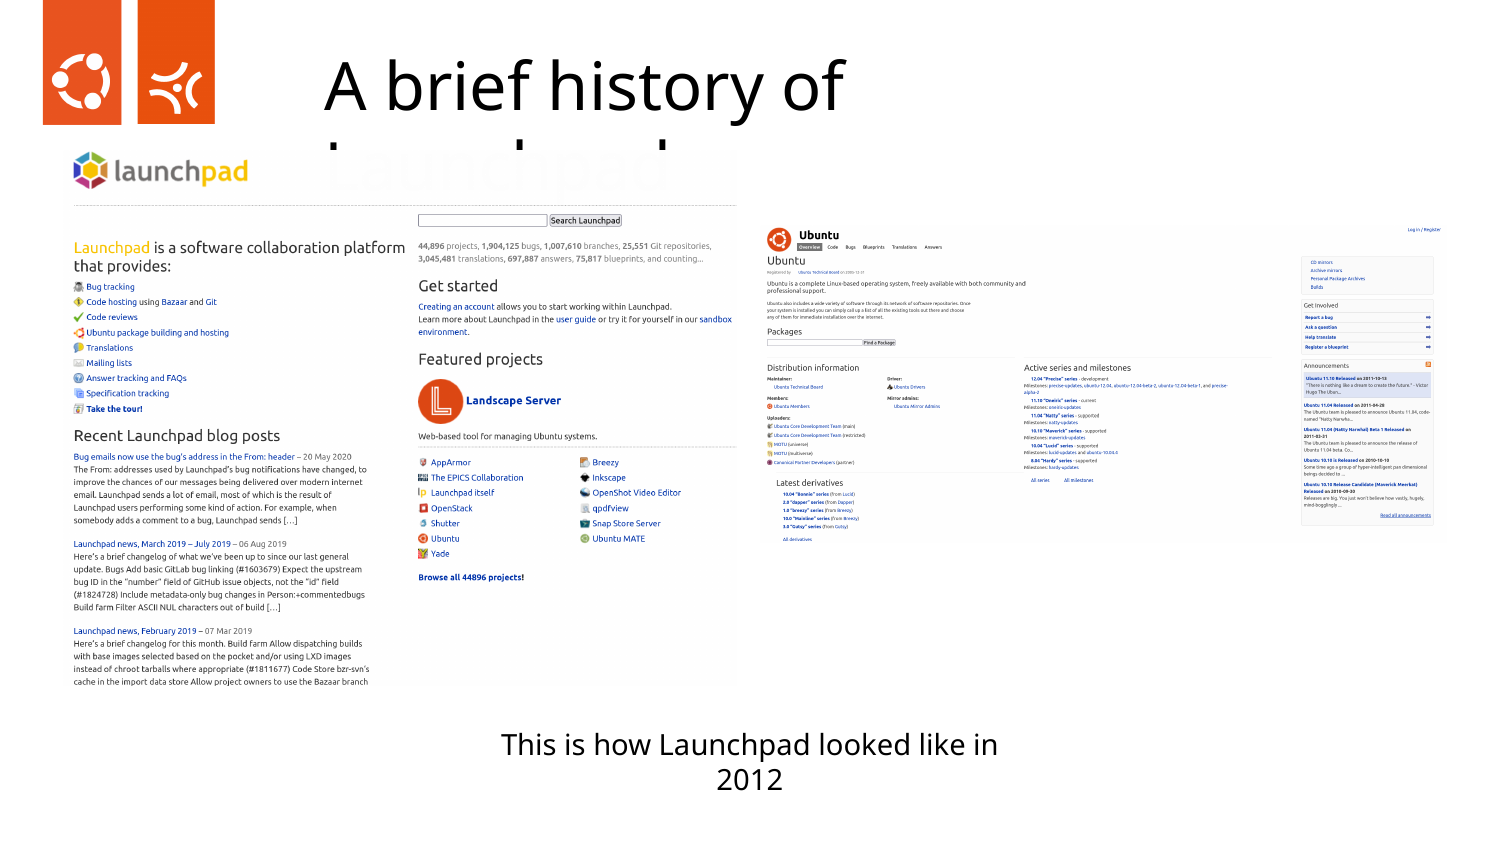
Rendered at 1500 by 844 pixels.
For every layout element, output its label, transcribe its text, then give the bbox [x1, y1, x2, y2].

picture [63, 150, 737, 687]
title A brief history of Launchpad [324, 43, 1176, 126]
picture [137, 0, 216, 124]
text_box This is how Launchpad looked like in 2012 [459, 711, 1041, 812]
picture [760, 225, 1447, 543]
